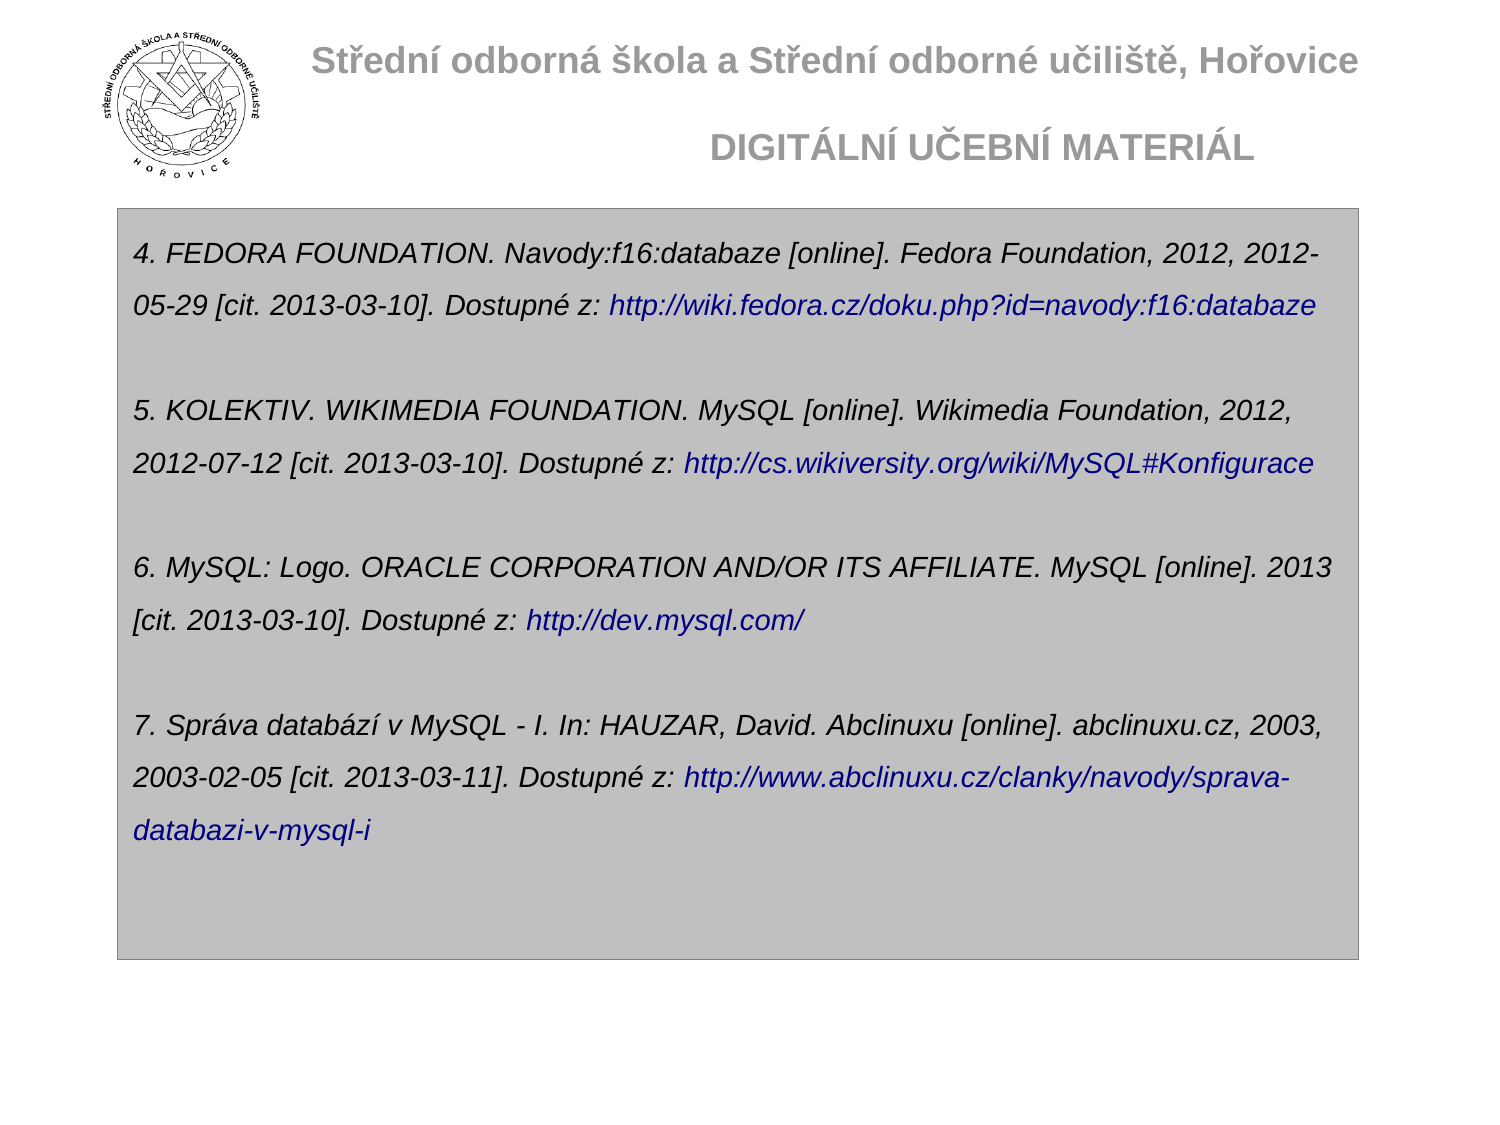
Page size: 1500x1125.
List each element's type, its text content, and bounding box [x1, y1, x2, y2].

picture [102, 31, 260, 178]
text_box 4. FEDORA FOUNDATION. Navody:f16:databaze [online]. Fedora Foundation, 2012, 2012-05-29 [cit. 2013-03-10]. Dostupné z: http://wiki.fedora.cz/doku.php?id=navody:f16:databaze 5. KOLEKTIV. WIKIMEDIA FOUNDATION. MySQL [online]. Wikimedia Foundation, 2012, 2012-07-12 [cit. 2013-03-10]. Dostupné z: http://cs.wikiversity.org/wiki/MySQL#Konfigurace 6. MySQL: Logo. ORACLE CORPORATION AND/OR ITS AFFILIATE. MySQL [online]. 2013 [cit. 2013-03-10]. Dostupné z: http://dev.mysql.com/ 7. Správa databází v MySQL - I. In: HAUZAR, David. Abclinuxu [online]. abclinuxu.cz, 2003, 2003-02-05 [cit. 2013-03-11]. Dostupné z: http://www.abclinuxu.cz/clanky/navody/sprava-databazi-v-mysql-i [117, 208, 1359, 960]
